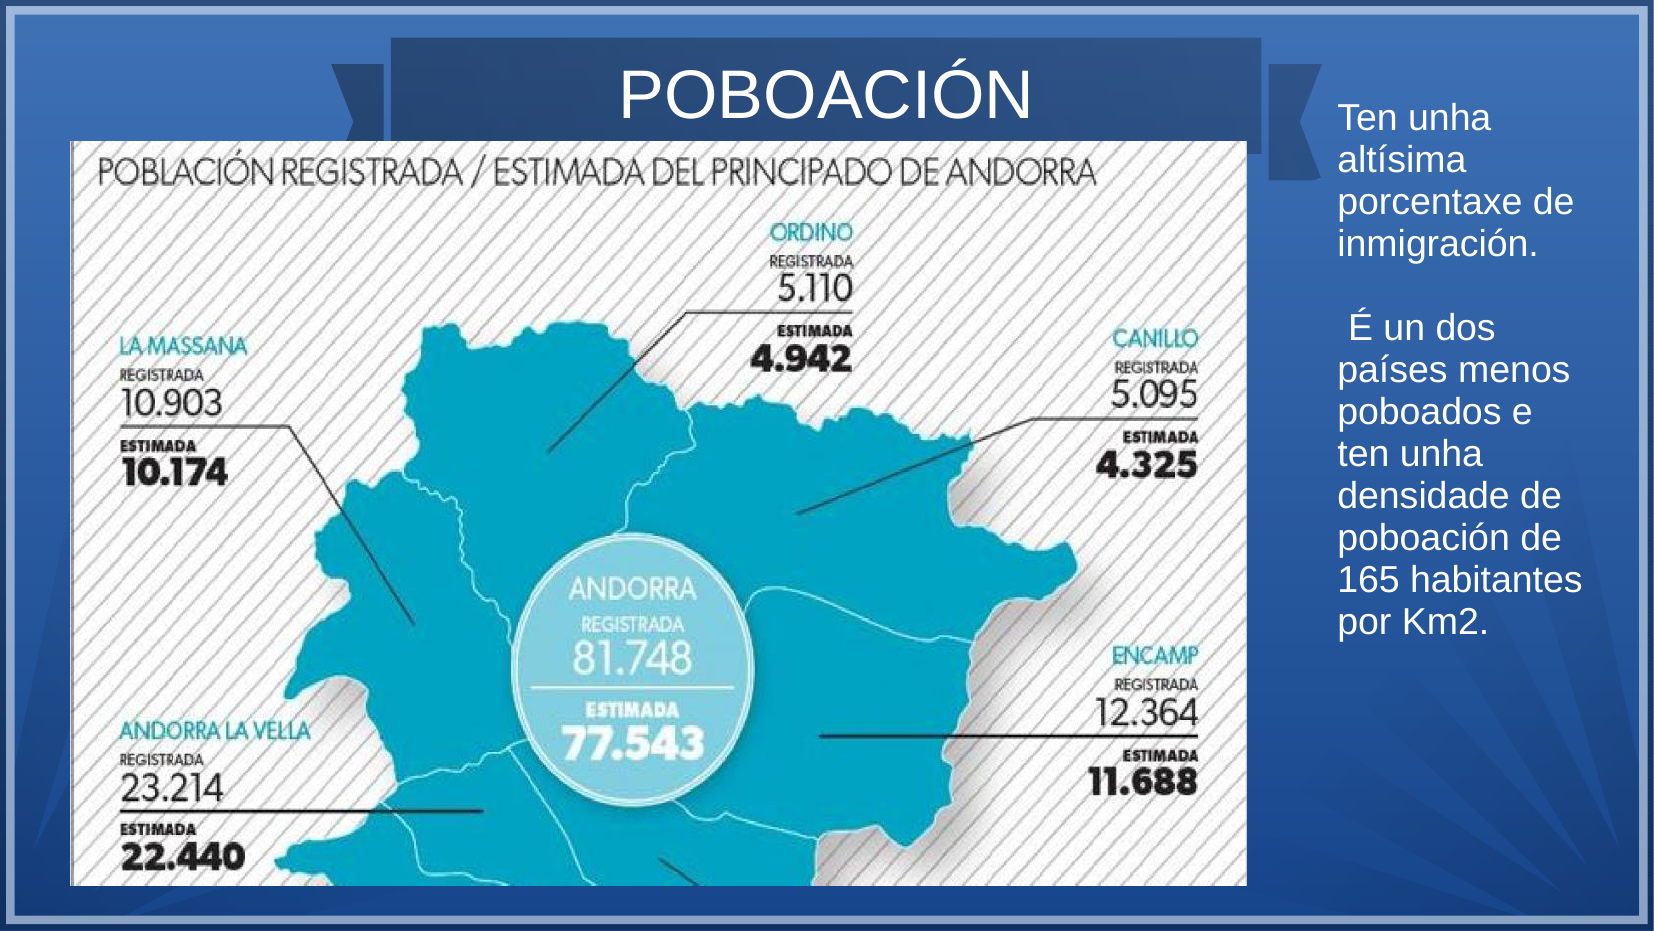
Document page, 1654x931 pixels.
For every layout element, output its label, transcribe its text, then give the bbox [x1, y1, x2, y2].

text_box Ten unha altísima porcentaxe de inmigración. É un dos países menos poboados e ten unha densidade de poboación de 165 habitantes por Km2. [1322, 88, 1607, 863]
picture [682, 881, 692, 886]
picture [70, 141, 1247, 886]
title POBOACIÓN [389, 35, 1264, 154]
